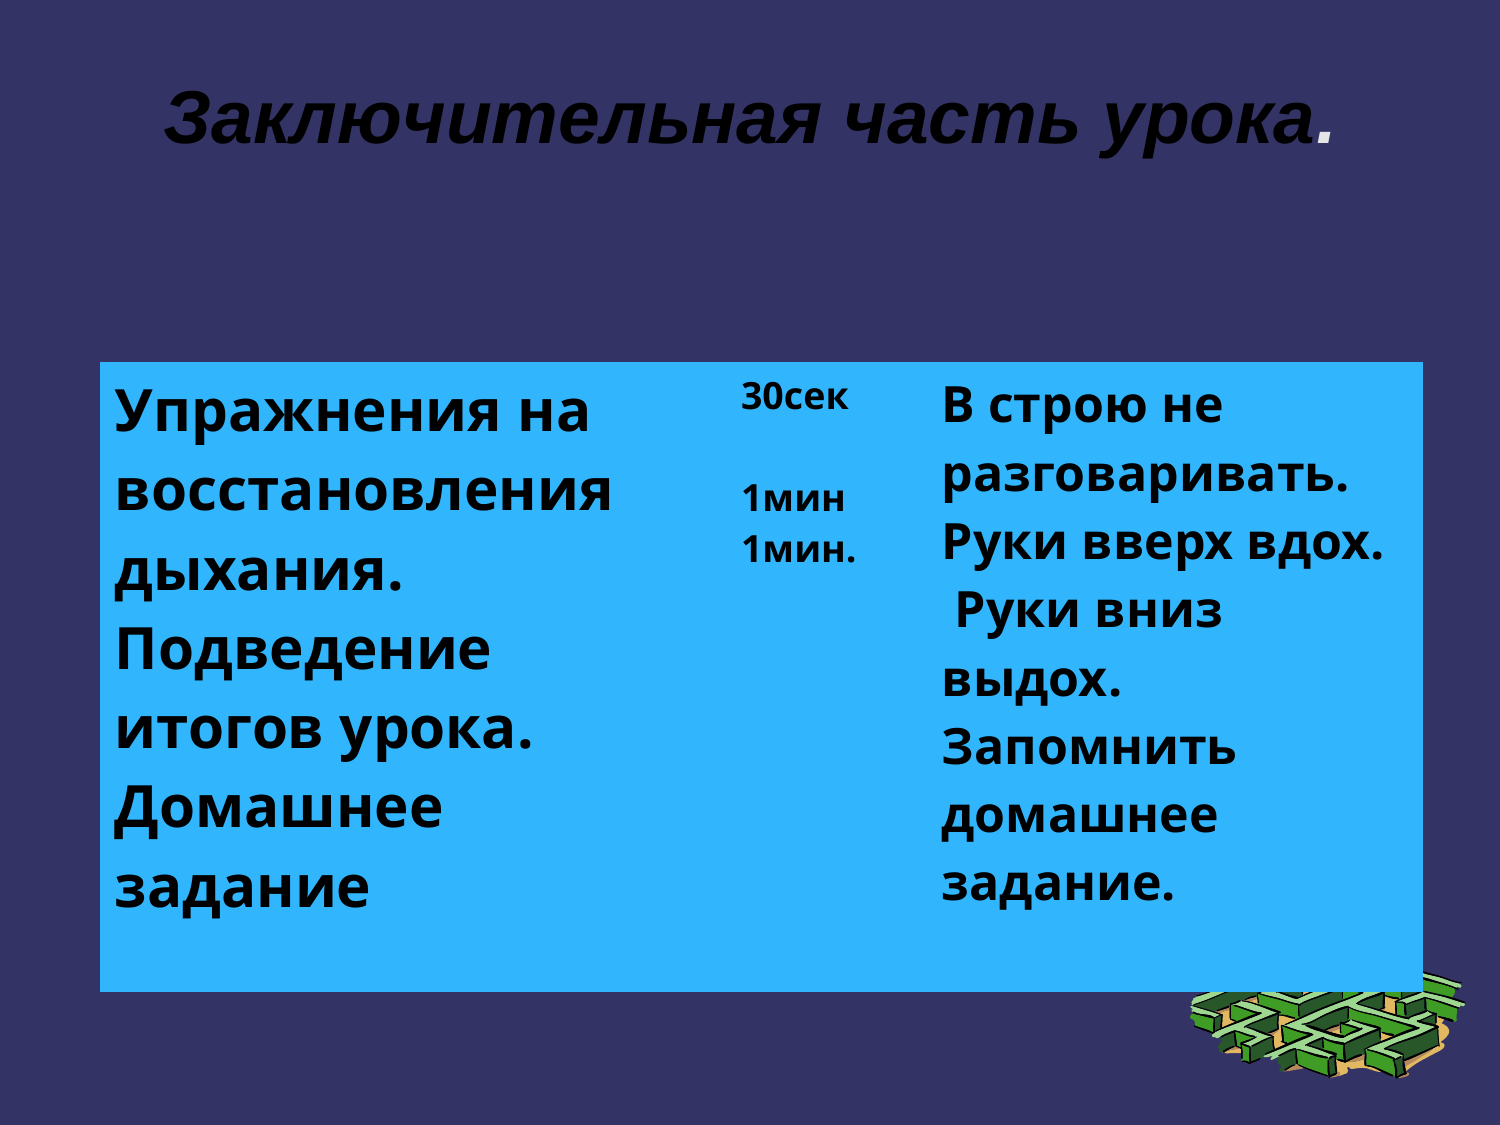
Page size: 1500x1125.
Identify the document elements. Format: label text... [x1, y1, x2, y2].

table_header В строю не разговаривать. Руки вверх вдох. Руки вниз выдох. Запомнить домашнее задание. [927, 362, 1423, 992]
title Заключительная часть урока. [75, 55, 1426, 262]
table_header Упражнения на восстановления дыхания. Подведение итогов урока. Домашнее задание [100, 362, 726, 992]
table_header 30сек 1мин 1мин. [726, 362, 927, 992]
